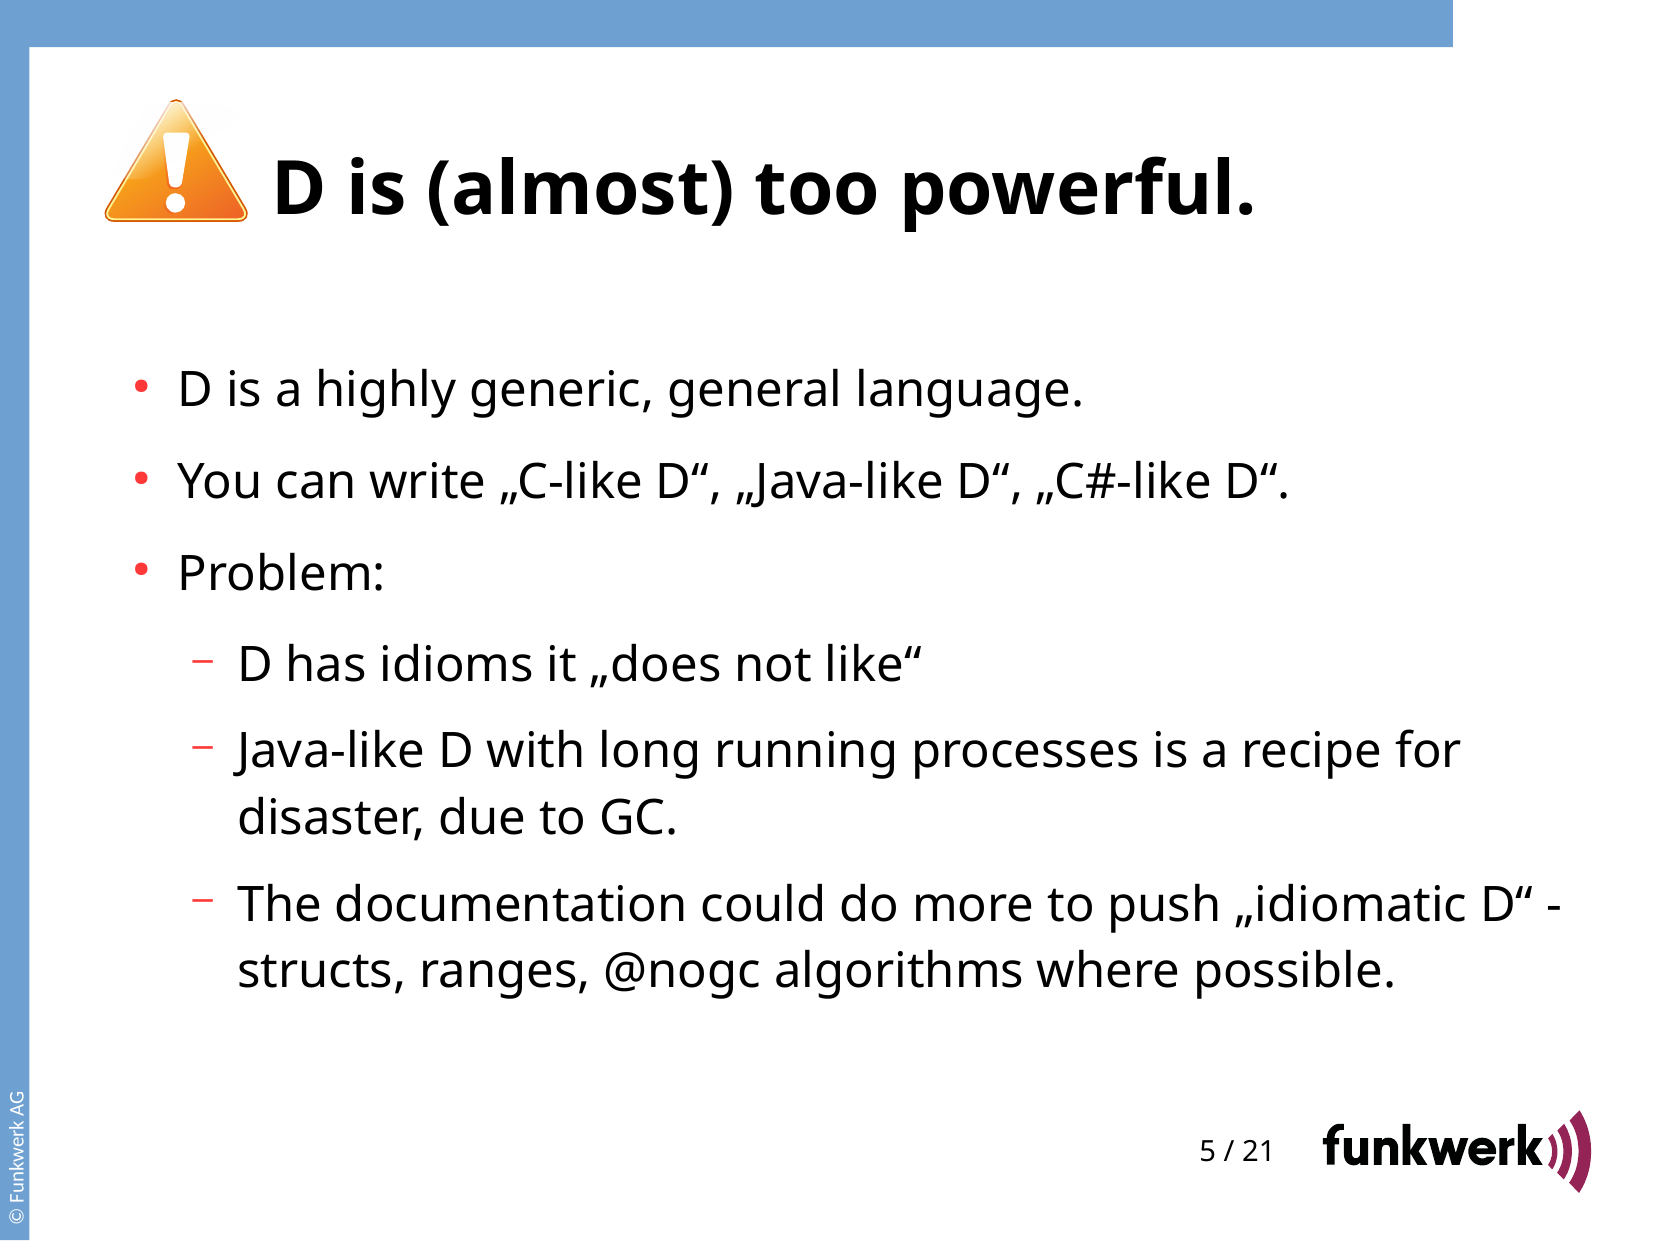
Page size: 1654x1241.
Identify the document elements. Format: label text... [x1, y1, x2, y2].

title D is (almost) too powerful. [271, 47, 1453, 237]
list D is a highly generic, general language. You can write „C-like D“, „Java-like D“, „C#-like D“. Problem: D has idioms it „does not like“ Java-like D with long running processes is a recipe for disaster, due to GC. The documentation could do more to push „idiomatic D“ - structs, ranges, @nogc algorithms where possible. [118, 354, 1571, 1010]
